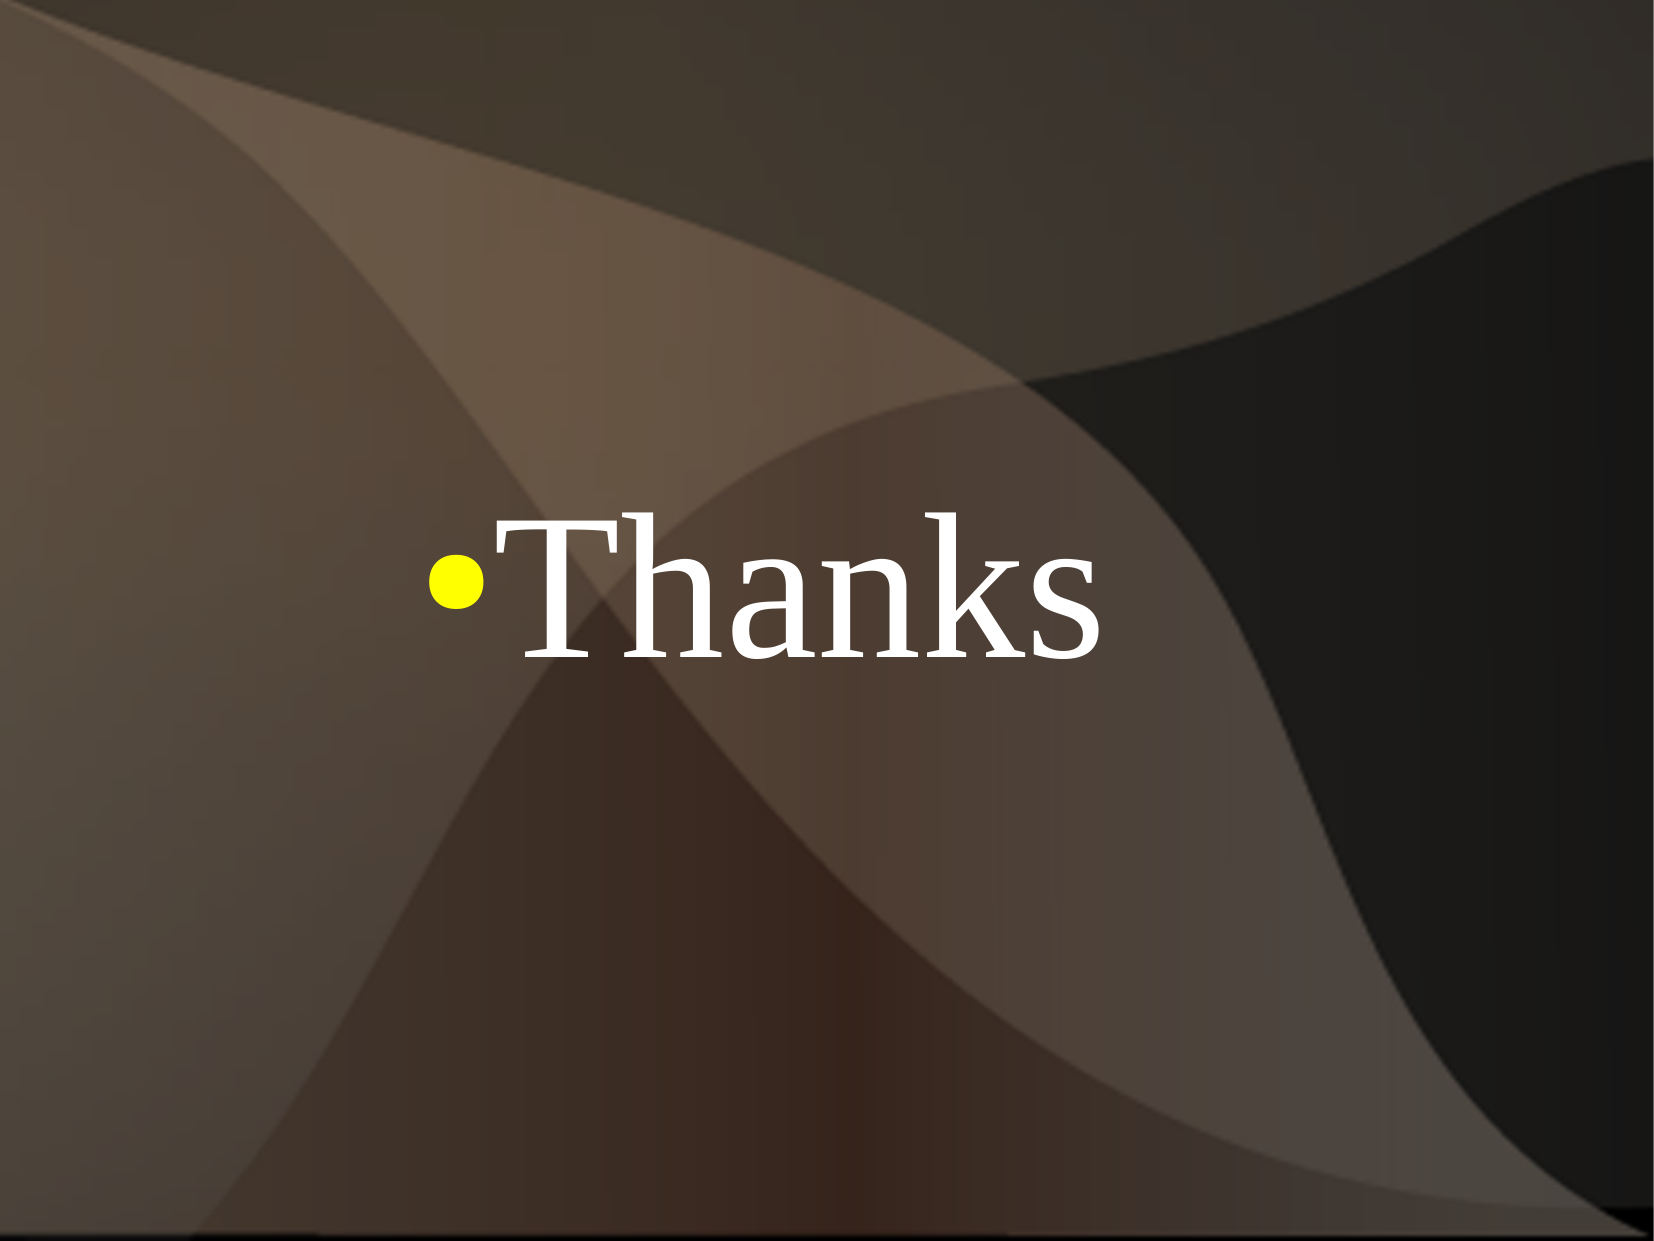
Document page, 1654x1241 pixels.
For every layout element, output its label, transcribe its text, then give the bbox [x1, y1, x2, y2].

list Thanks [401, 472, 1252, 750]
picture [0, 0, 1654, 1241]
